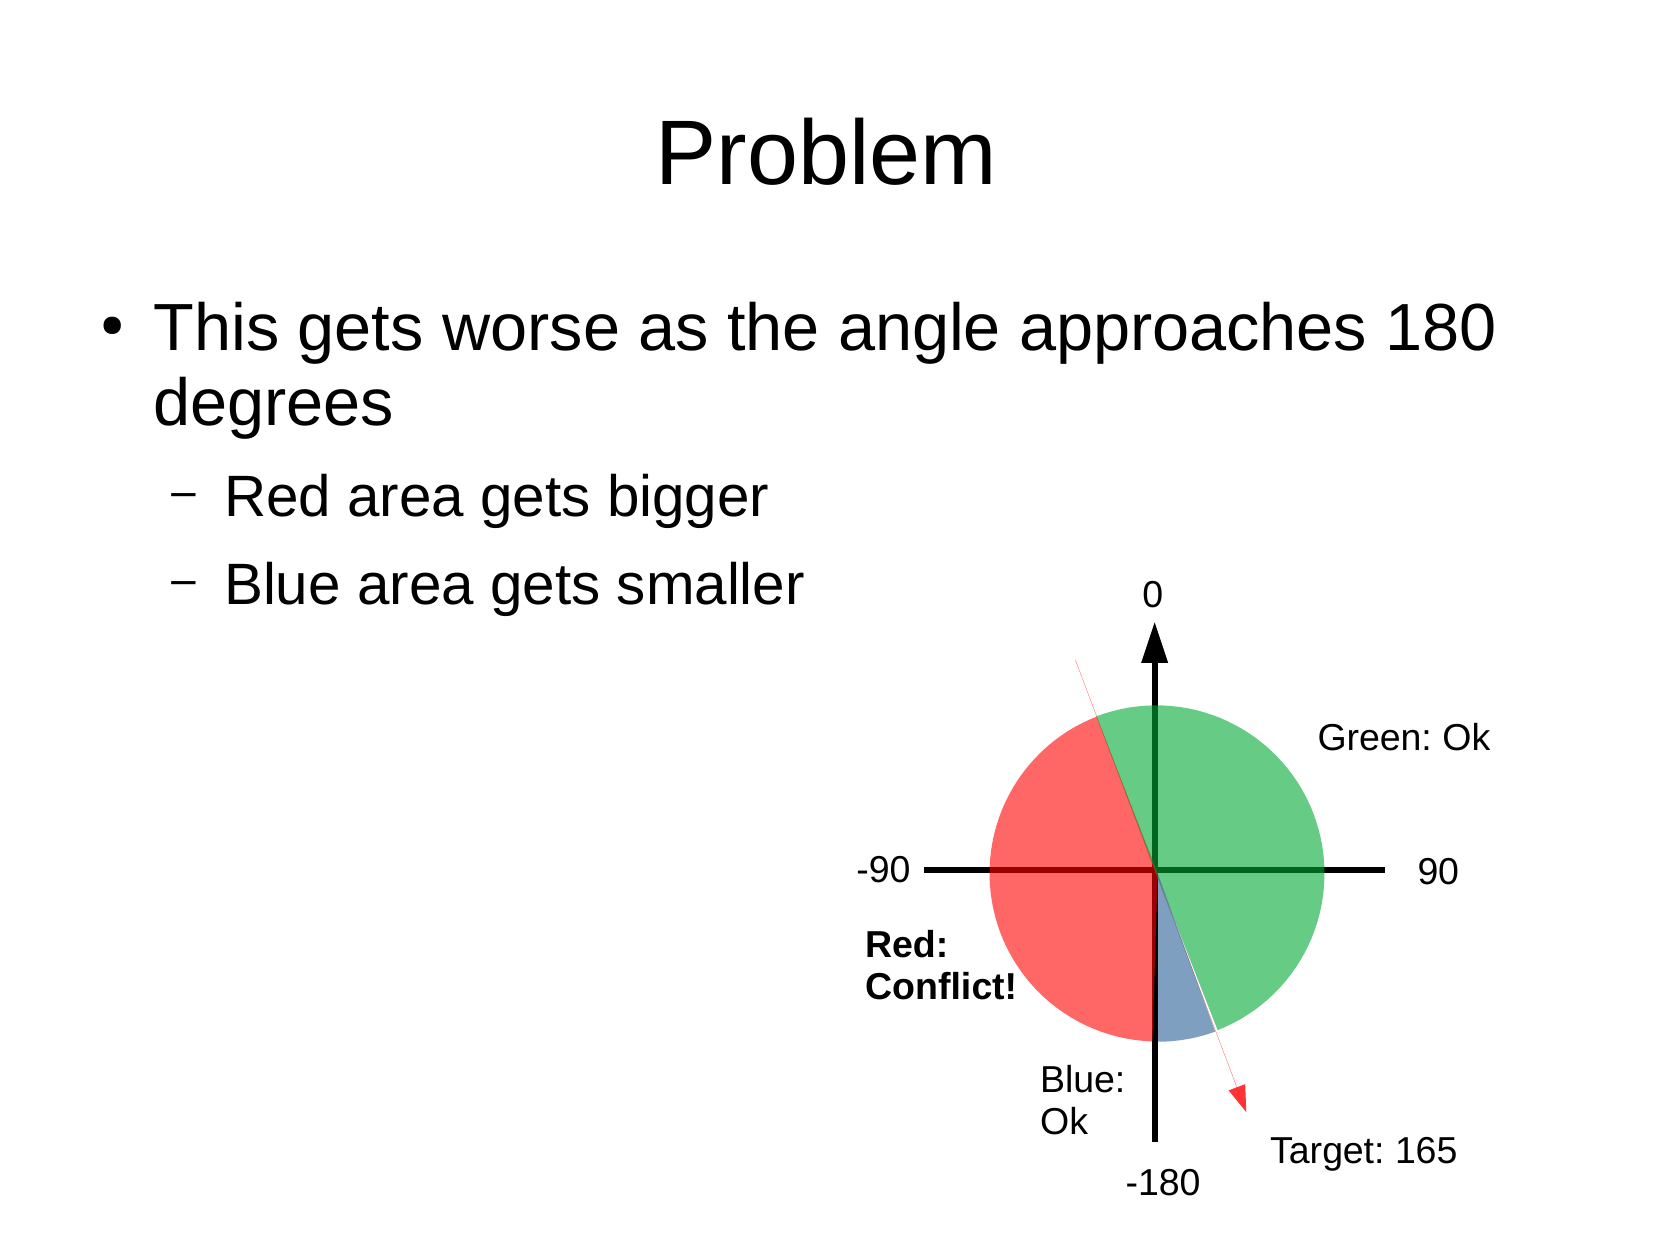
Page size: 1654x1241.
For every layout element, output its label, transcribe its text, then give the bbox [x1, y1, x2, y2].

text_box [989, 705, 1325, 1042]
text_box Target: 165 [1255, 1122, 1498, 1179]
text_box 90 [1402, 843, 1495, 901]
text_box -180 [1110, 1153, 1216, 1211]
text_box Red: Conflict! [850, 916, 1072, 1016]
text_box Green: Ok [1302, 708, 1524, 766]
list This gets worse as the angle approaches 180 degrees Red area gets bigger Blue area gets smaller [82, 290, 1571, 1010]
text_box Blue: Ok [1025, 1051, 1247, 1150]
text_box -90 [841, 840, 926, 898]
title Problem [82, 49, 1571, 257]
text_box 0 [1127, 565, 1178, 623]
